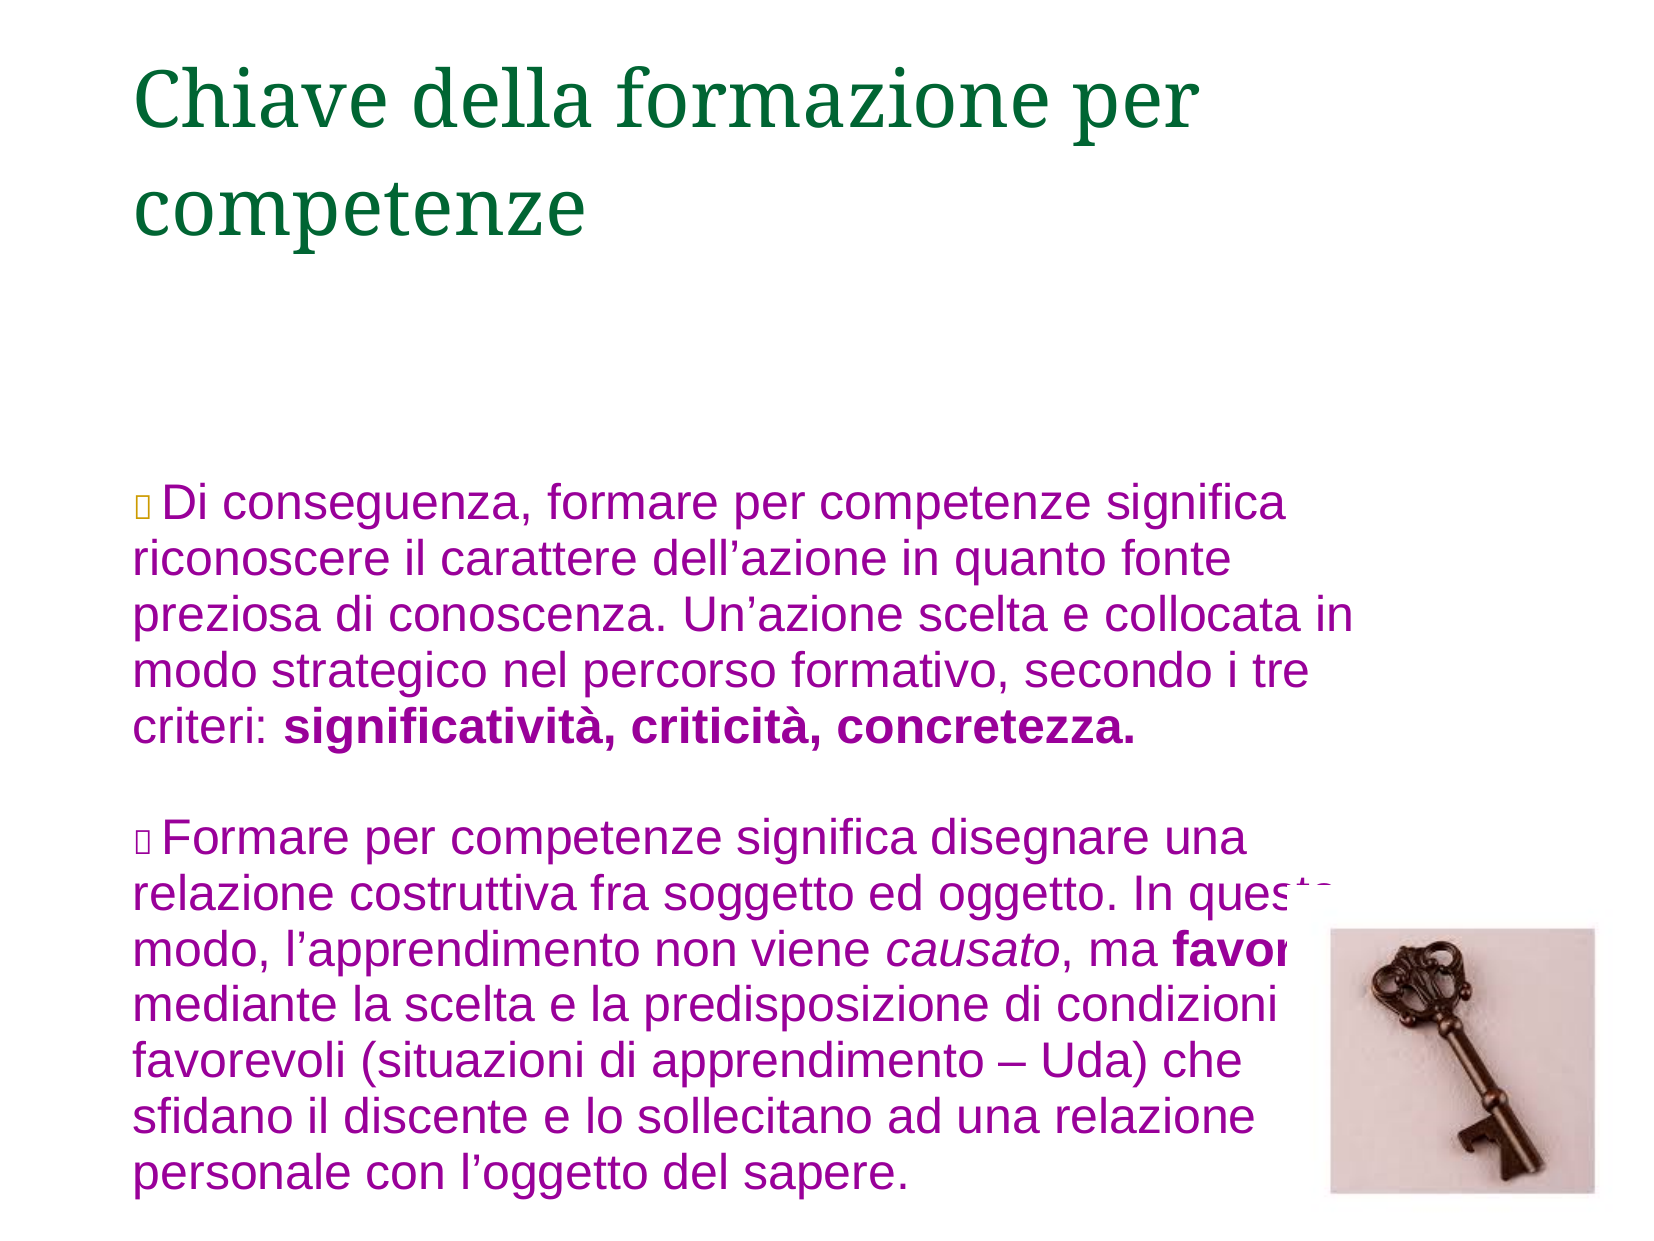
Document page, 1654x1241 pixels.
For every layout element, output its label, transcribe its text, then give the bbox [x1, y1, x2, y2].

text_box Chiave della formazione per competenze 􀂄 Di conseguenza, formare per competenze significa riconoscere il carattere dell’azione in quanto fonte preziosa di conoscenza. Un’azione scelta e collocata in modo strategico nel percorso formativo, secondo i tre criteri: significatività, criticità, concretezza. 􀂄 Formare per competenze significa disegnare una relazione costruttiva fra soggetto ed oggetto. In questo modo, l’apprendimento non viene causato, ma favorito mediante la scelta e la predisposizione di condizioni favorevoli (situazioni di apprendimento – Uda) che sfidano il discente e lo sollecitano ad una relazione personale con l’oggetto del sapere. [118, 35, 1449, 1043]
picture [1287, 885, 1639, 1238]
